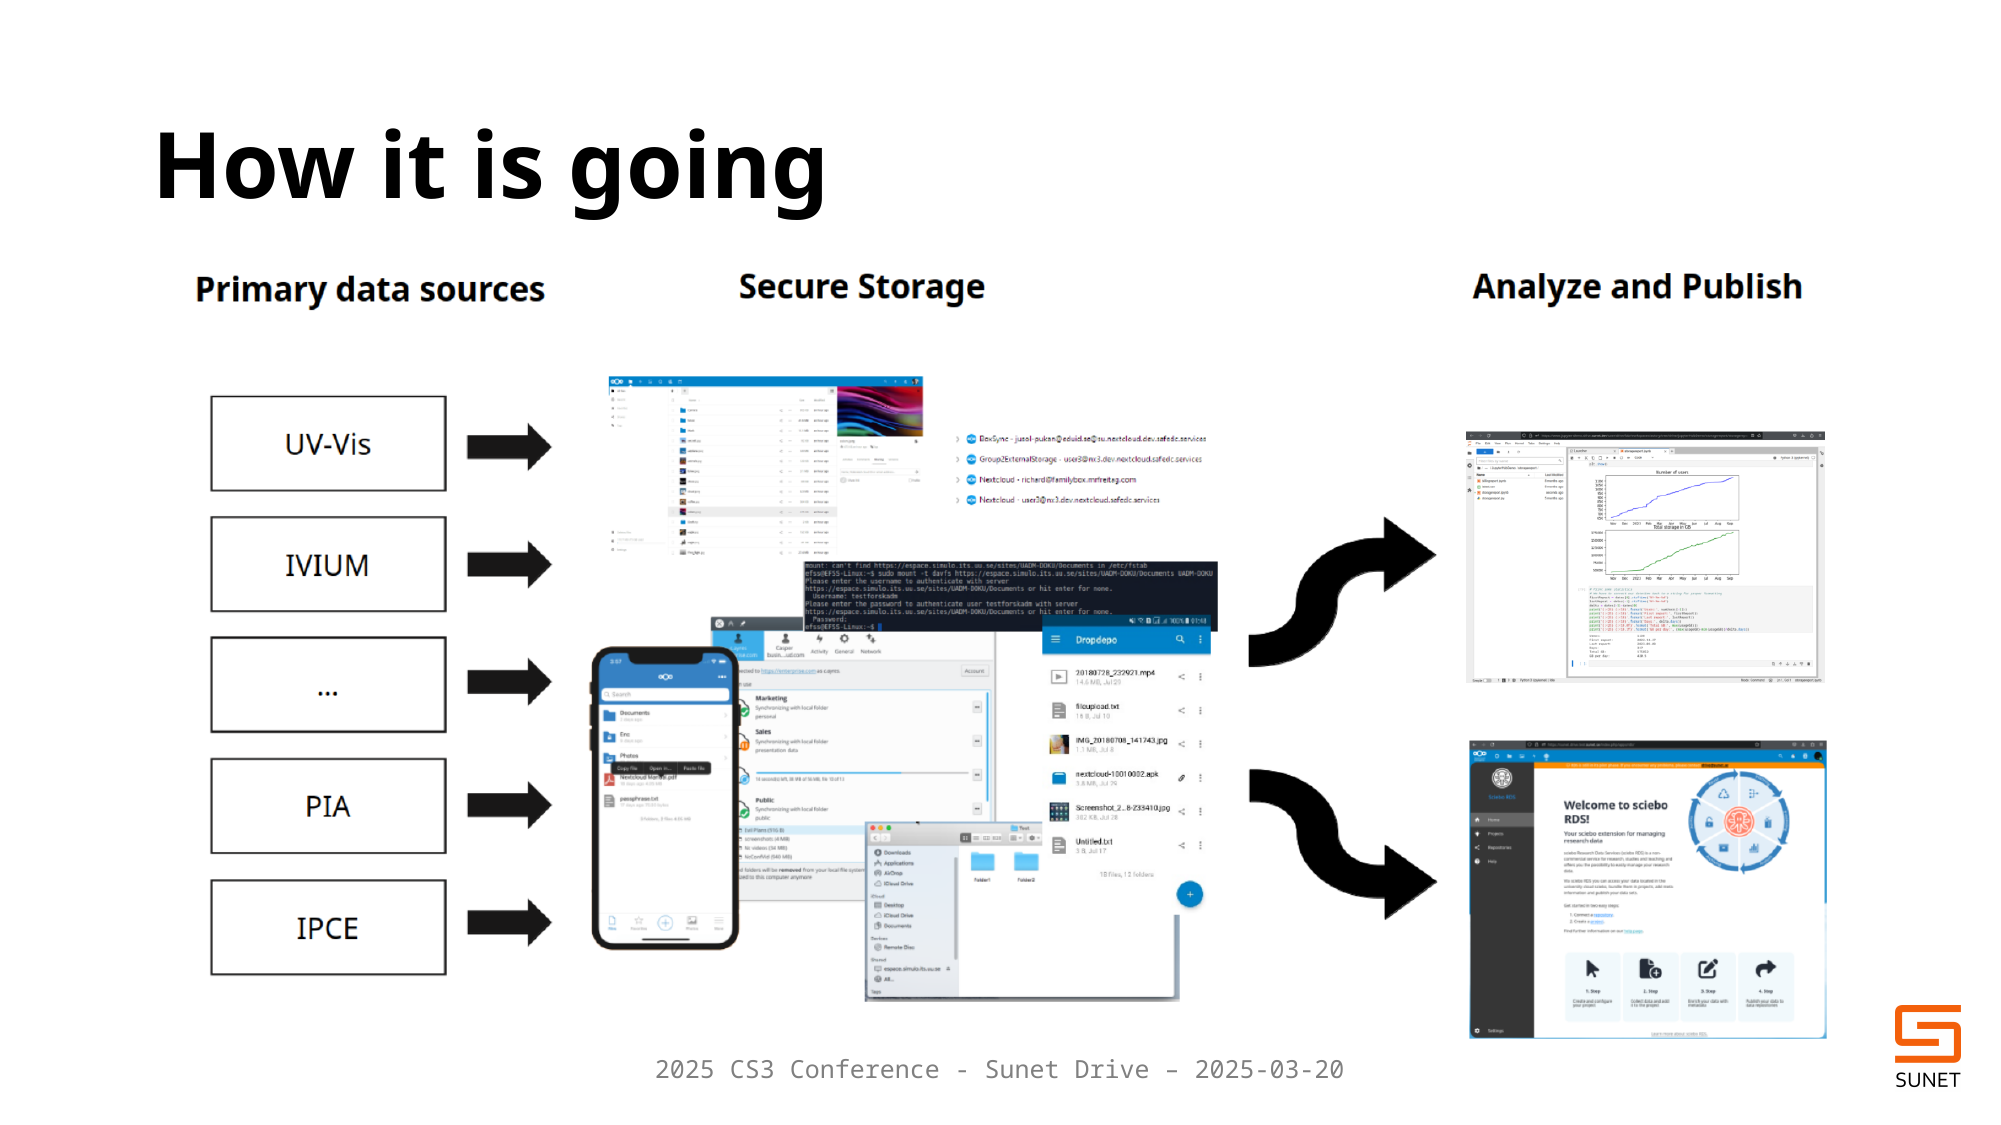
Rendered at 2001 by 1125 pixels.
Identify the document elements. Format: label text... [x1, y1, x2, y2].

picture [1895, 1005, 1961, 1092]
list 2025 CS3 Conference - Sunet Drive – 2025-03-20 [250, 1050, 1751, 1096]
text_box How it is going [137, 59, 1863, 278]
picture [187, 256, 1841, 1051]
